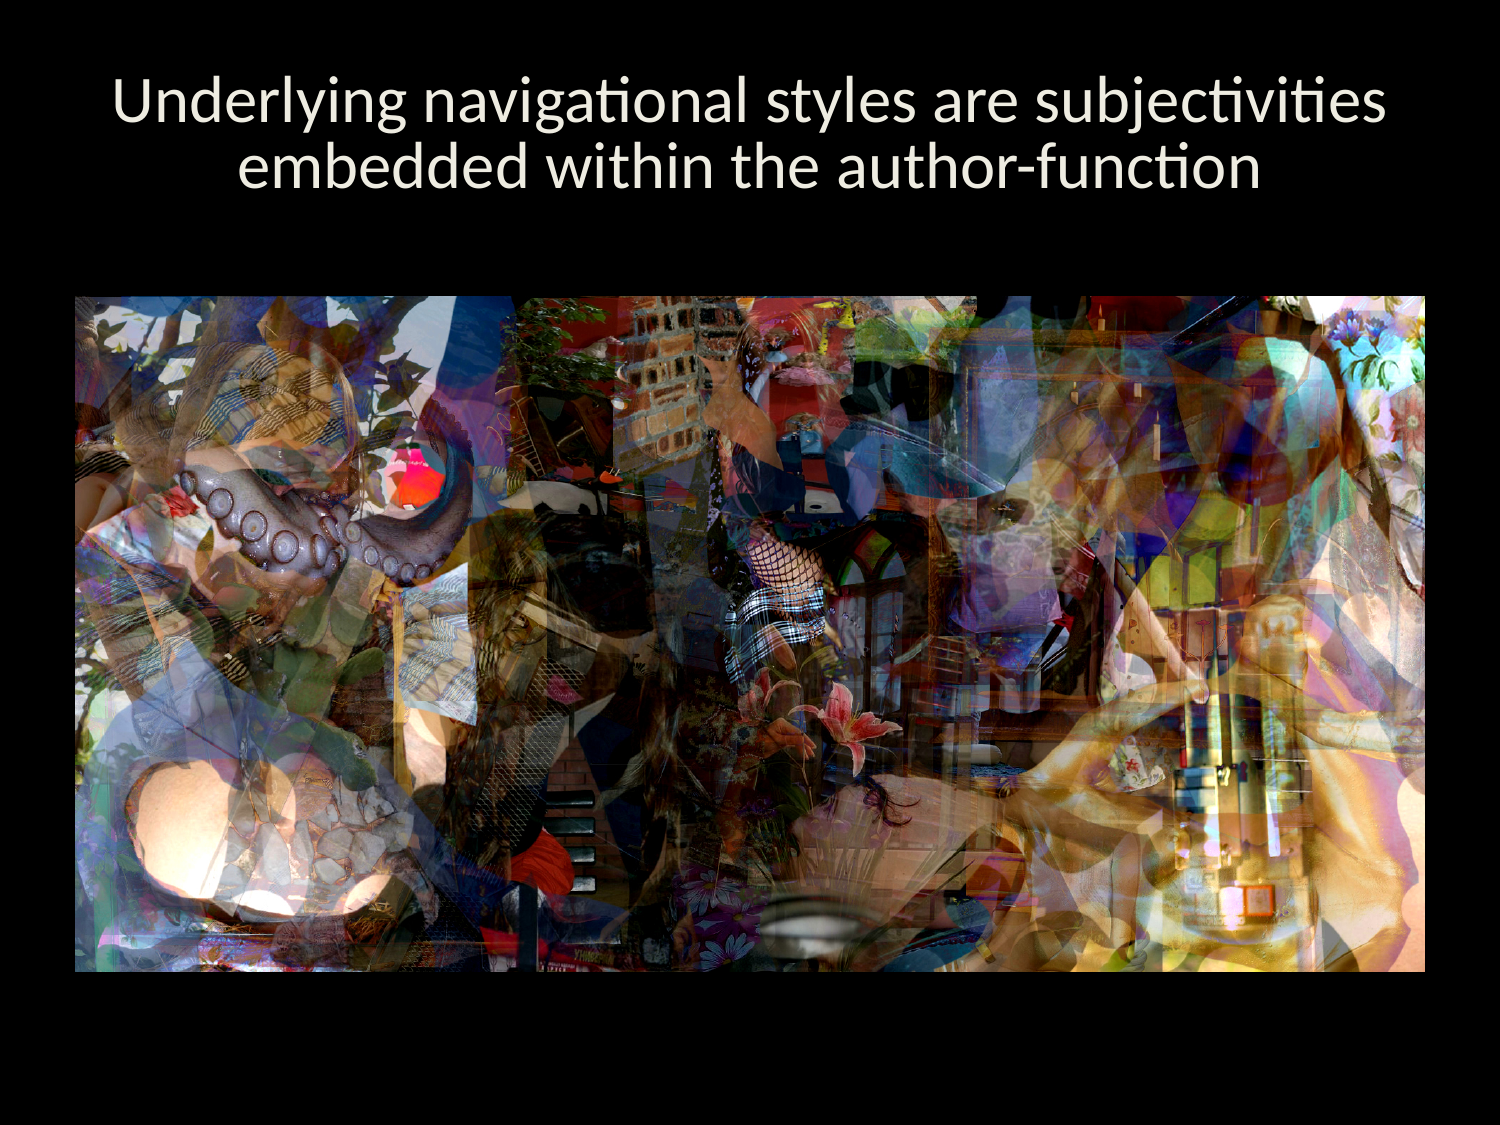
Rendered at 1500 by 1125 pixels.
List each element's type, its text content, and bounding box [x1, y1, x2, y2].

title Underlying navigational styles are subjectivities embedded within the author-function [75, 45, 1425, 233]
picture [75, 296, 1425, 972]
